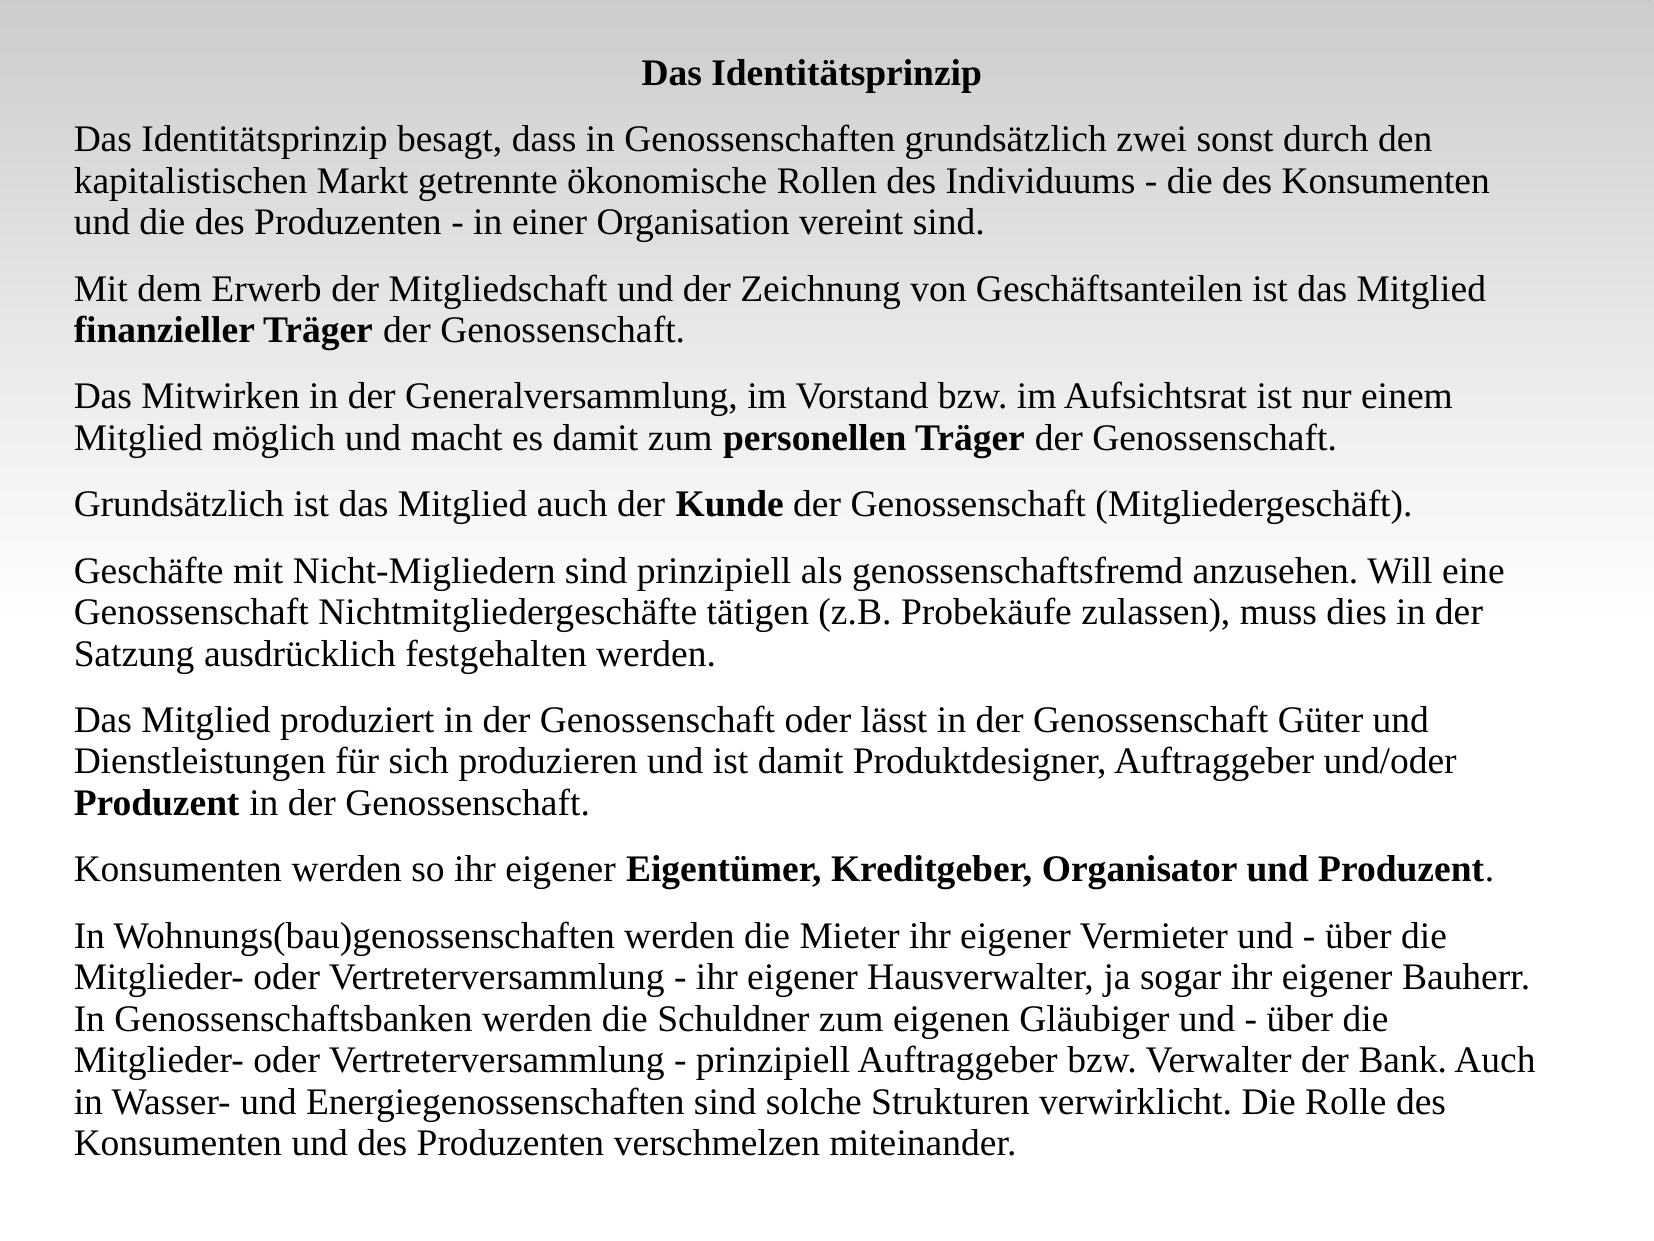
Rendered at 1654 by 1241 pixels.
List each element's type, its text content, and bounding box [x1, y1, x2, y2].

text_box Das Identitätsprinzip Das Identitätsprinzip besagt, dass in Genossenschaften grundsätzlich zwei sonst durch den kapitalistischen Markt getrennte ökonomische Rollen des Individuums - die des Konsumenten und die des Produzenten - in einer Organisation vereint sind. Mit dem Erwerb der Mitgliedschaft und der Zeichnung von Geschäftsanteilen ist das Mitglied finanzieller Träger der Genossenschaft. Das Mitwirken in der Generalversammlung, im Vorstand bzw. im Aufsichtsrat ist nur einem Mitglied möglich und macht es damit zum personellen Träger der Genossenschaft. Grundsätzlich ist das Mitglied auch der Kunde der Genossenschaft (Mitgliedergeschäft). Geschäfte mit Nicht-Migliedern sind prinzipiell als genossenschaftsfremd anzusehen. Will eine Genossenschaft Nichtmitgliedergeschäfte tätigen (z.B. Probekäufe zulassen), muss dies in der Satzung ausdrücklich festgehalten werden. Das Mitglied produziert in der Genossenschaft oder lässt in der Genossenschaft Güter und Dienstleistungen für sich produzieren und ist damit Produktdesigner, Auftraggeber und/oder Produzent in der Genossenschaft. Konsumenten werden so ihr eigener Eigentümer, Kreditgeber, Organisator und Produzent. In Wohnungs(bau)genossenschaften werden die Mieter ihr eigener Vermieter und - über die Mitglieder- oder Vertreterversammlung - ihr eigener Hausverwalter, ja sogar ihr eigener Bauherr. In Genossenschaftsbanken werden die Schuldner zum eigenen Gläubiger und - über die Mitglieder- oder Vertreterversammlung - prinzipiell Auftraggeber bzw. Verwalter der Bank. Auch in Wasser- und Energiegenossenschaften sind solche Strukturen verwirklicht. Die Rolle des Konsumenten und des Produzenten verschmelzen miteinander. [59, 44, 1565, 1172]
